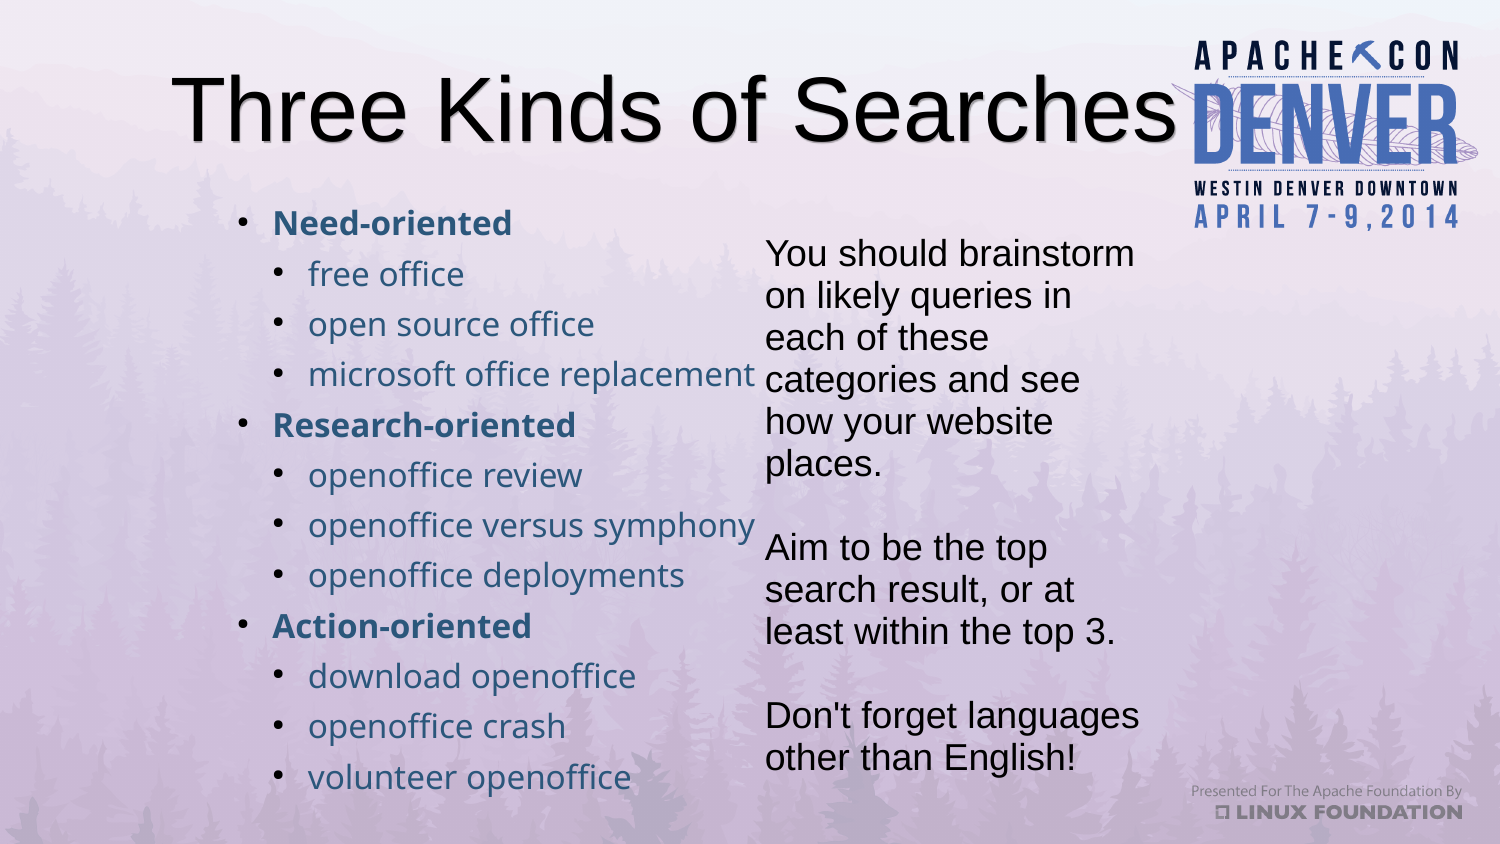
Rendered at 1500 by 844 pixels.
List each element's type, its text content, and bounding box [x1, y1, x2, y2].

picture [0, 0, 1500, 844]
text_box Need-oriented free office open source office microsoft office replacement Research-oriented openoffice review openoffice versus symphony openoffice deployments Action-oriented download openoffice openoffice crash volunteer openoffice [165, 195, 1206, 267]
title Three Kinds of Searches [0, 39, 1351, 181]
text_box You should brainstorm on likely queries in each of these categories and see how your website places. Aim to be the top search result, or at least within the top 3. Don't forget languages other than English! [750, 225, 1156, 787]
